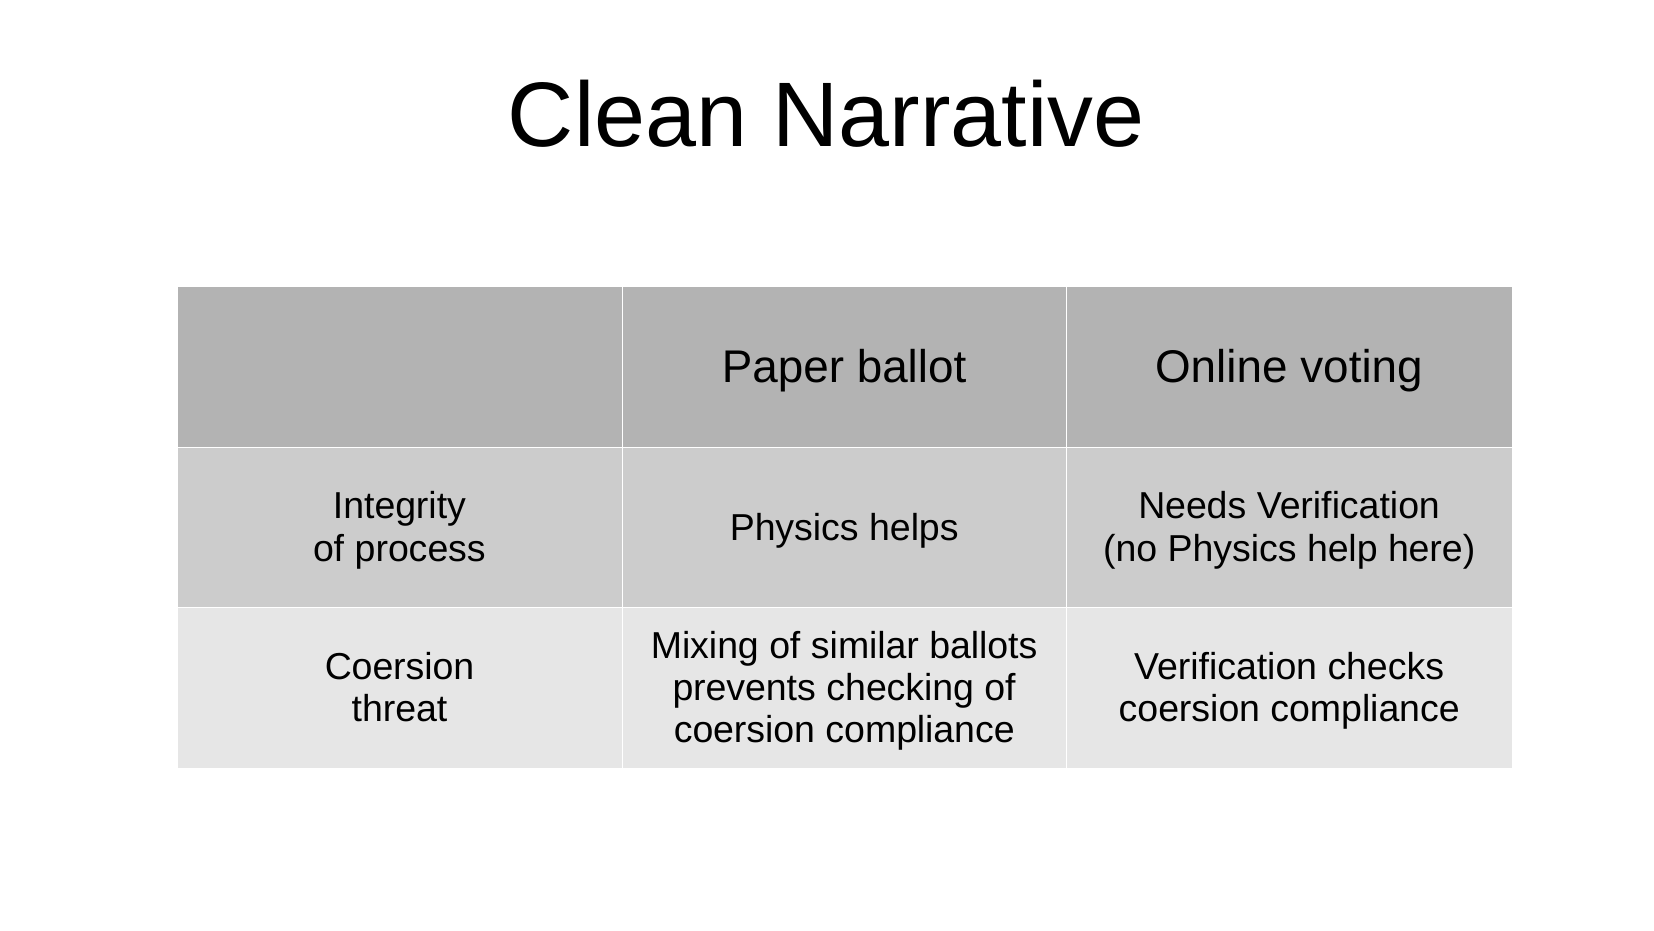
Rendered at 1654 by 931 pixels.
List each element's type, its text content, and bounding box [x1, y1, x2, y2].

table_header Paper ballot [623, 287, 1066, 447]
table_header [178, 287, 622, 447]
table_cell Mixing of similar ballots prevents checking of coersion compliance [623, 608, 1066, 768]
table_cell Needs Verification (no Physics help here) [1067, 448, 1512, 607]
table_cell Coersion threat [178, 608, 622, 768]
table_cell Physics helps [623, 448, 1066, 607]
title Clean Narrative [82, 37, 1571, 193]
table_cell Integrity of process [178, 448, 622, 607]
table_header Online voting [1067, 287, 1512, 447]
table_cell Verification checks coersion compliance [1067, 608, 1512, 768]
